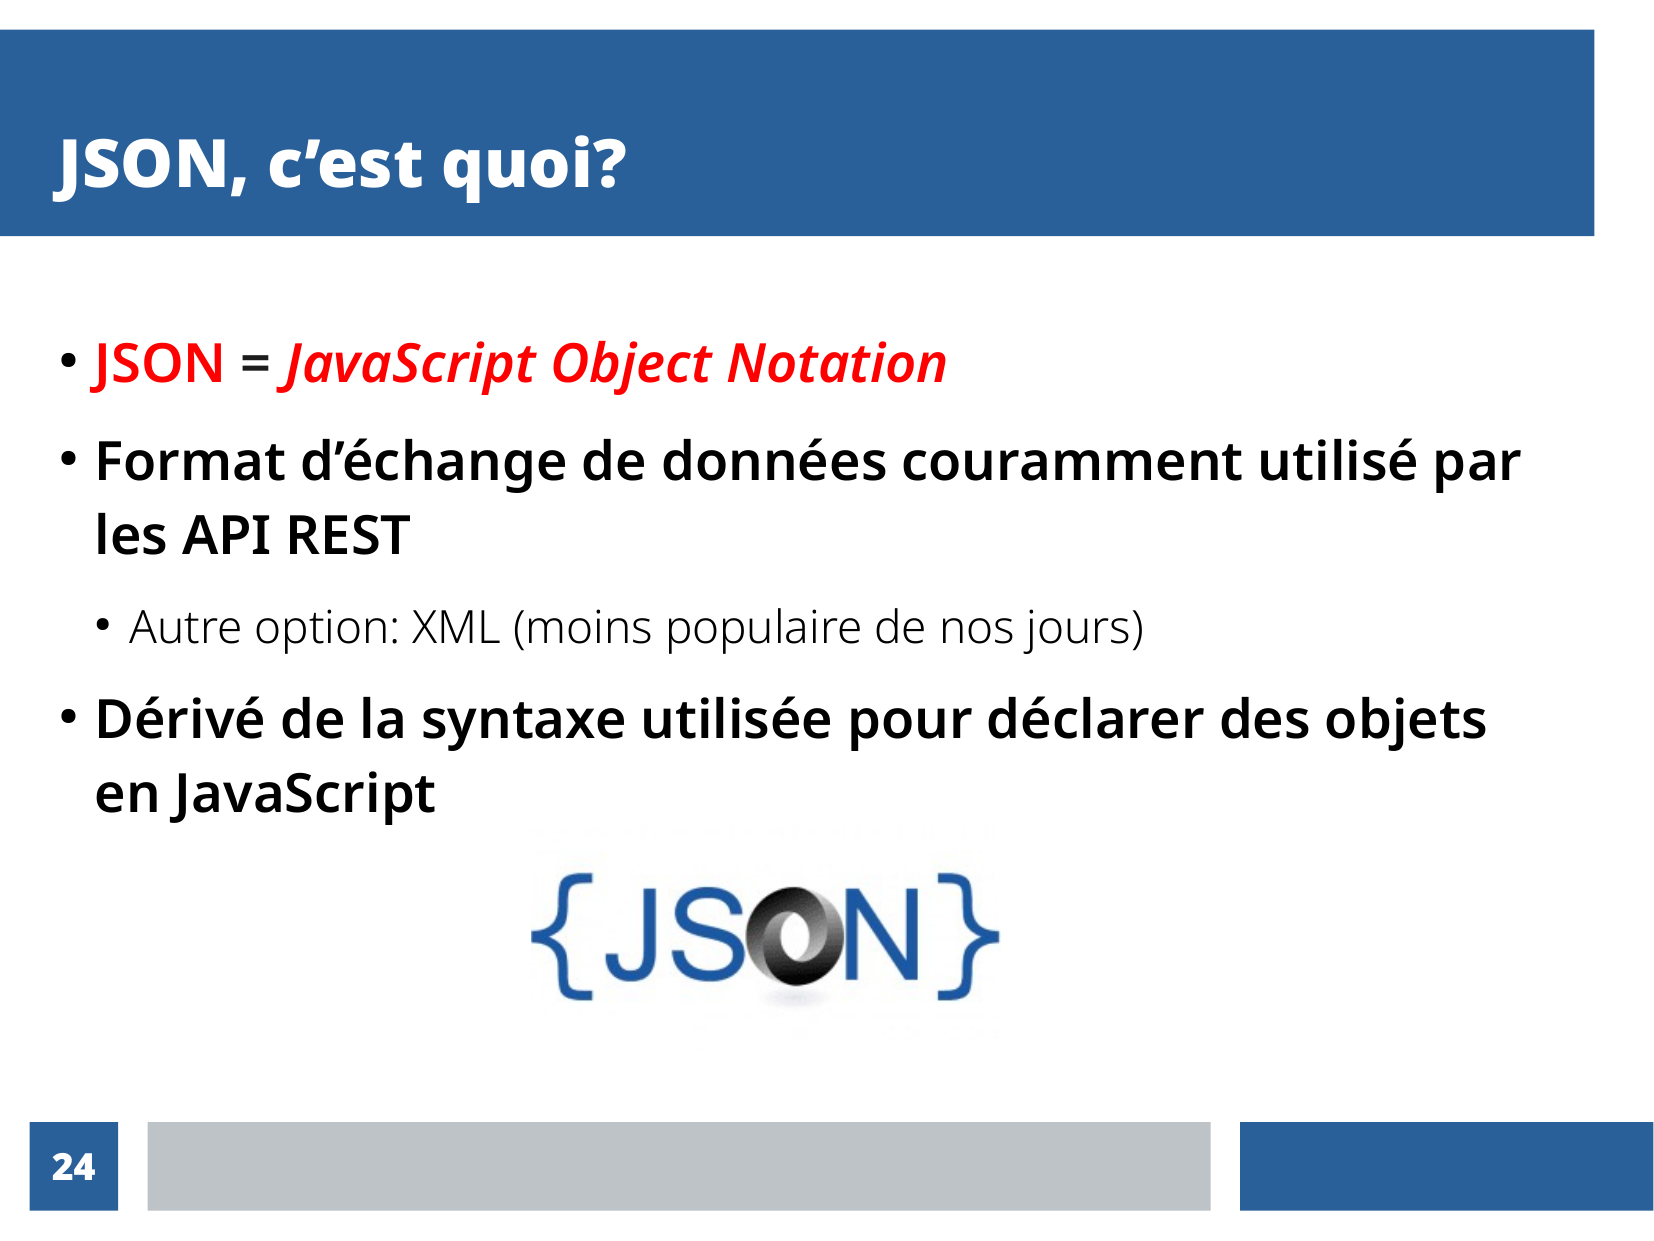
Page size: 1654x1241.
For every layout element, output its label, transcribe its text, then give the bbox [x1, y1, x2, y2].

list JSON = JavaScript Object Notation Format d’échange de données couramment utilisé par les API REST Autre option: XML (moins populaire de nos jours) Dérivé de la syntaxe utilisée pour déclarer des objets en JavaScript [59, 324, 1565, 1093]
title JSON, c’est quoi? [59, 59, 1595, 207]
picture [531, 826, 1001, 1051]
